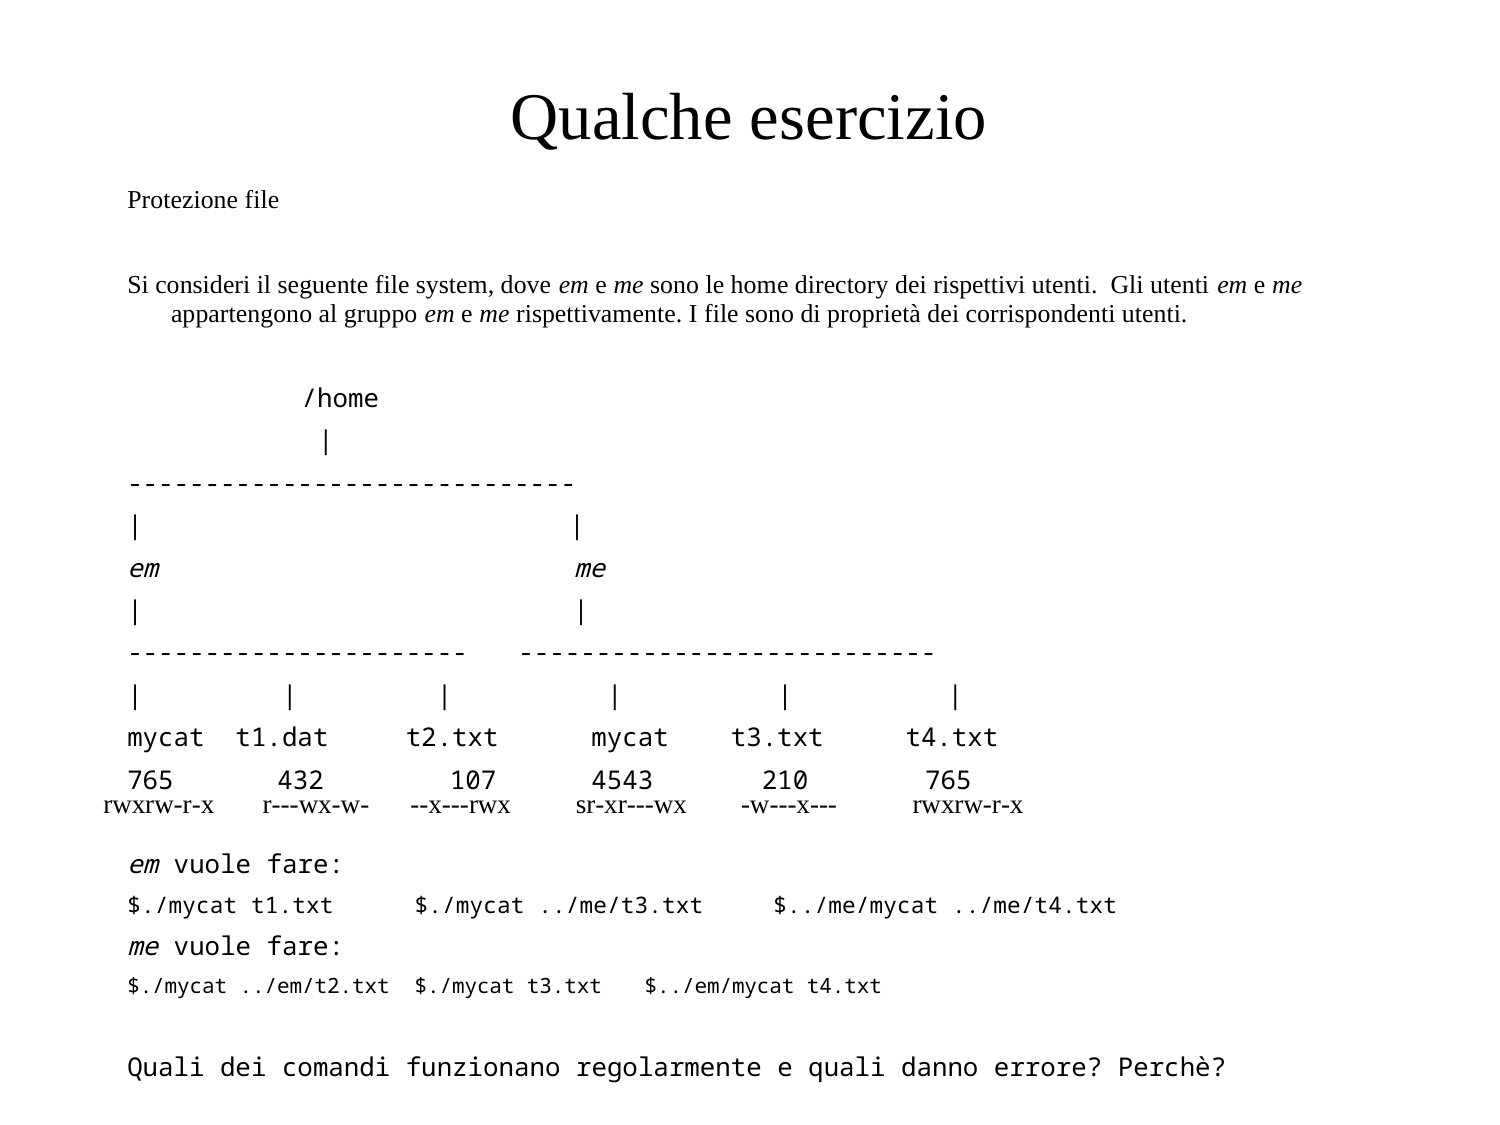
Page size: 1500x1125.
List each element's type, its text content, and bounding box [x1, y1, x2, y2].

text_box rwxrw-r-x [88, 782, 237, 830]
title Qualche esercizio [112, 4, 1386, 177]
list Protezione file Si consideri il seguente file system, dove em e me sono le home directory dei rispettivi utenti. Gli utenti em e me appartengono al gruppo em e me rispettivamente. I file sono di proprietà dei corrispondenti utenti. /home | ----------------------------- | | em me | | ---------------------- --------------------------- | | | | | | mycat t1.dat t2.txt mycat t3.txt t4.txt 765 432 107 4543 210 765 em vuole fare: $./mycat t1.txt $./mycat ../me/t3.txt $../me/mycat ../me/t4.txt me vuole fare: $./mycat ../em/t2.txt $./mycat t3.txt $../em/mycat t4.txt Quali dei comandi funzionano regolarmente e quali danno errore? Perchè? [112, 177, 1386, 1093]
text_box r---wx-w- [248, 782, 395, 830]
text_box sr-xr---wx [561, 782, 709, 830]
text_box -w---x--- [726, 782, 875, 830]
text_box rwxrw-r-x [897, 782, 1046, 830]
text_box --x---rwx [395, 782, 544, 830]
